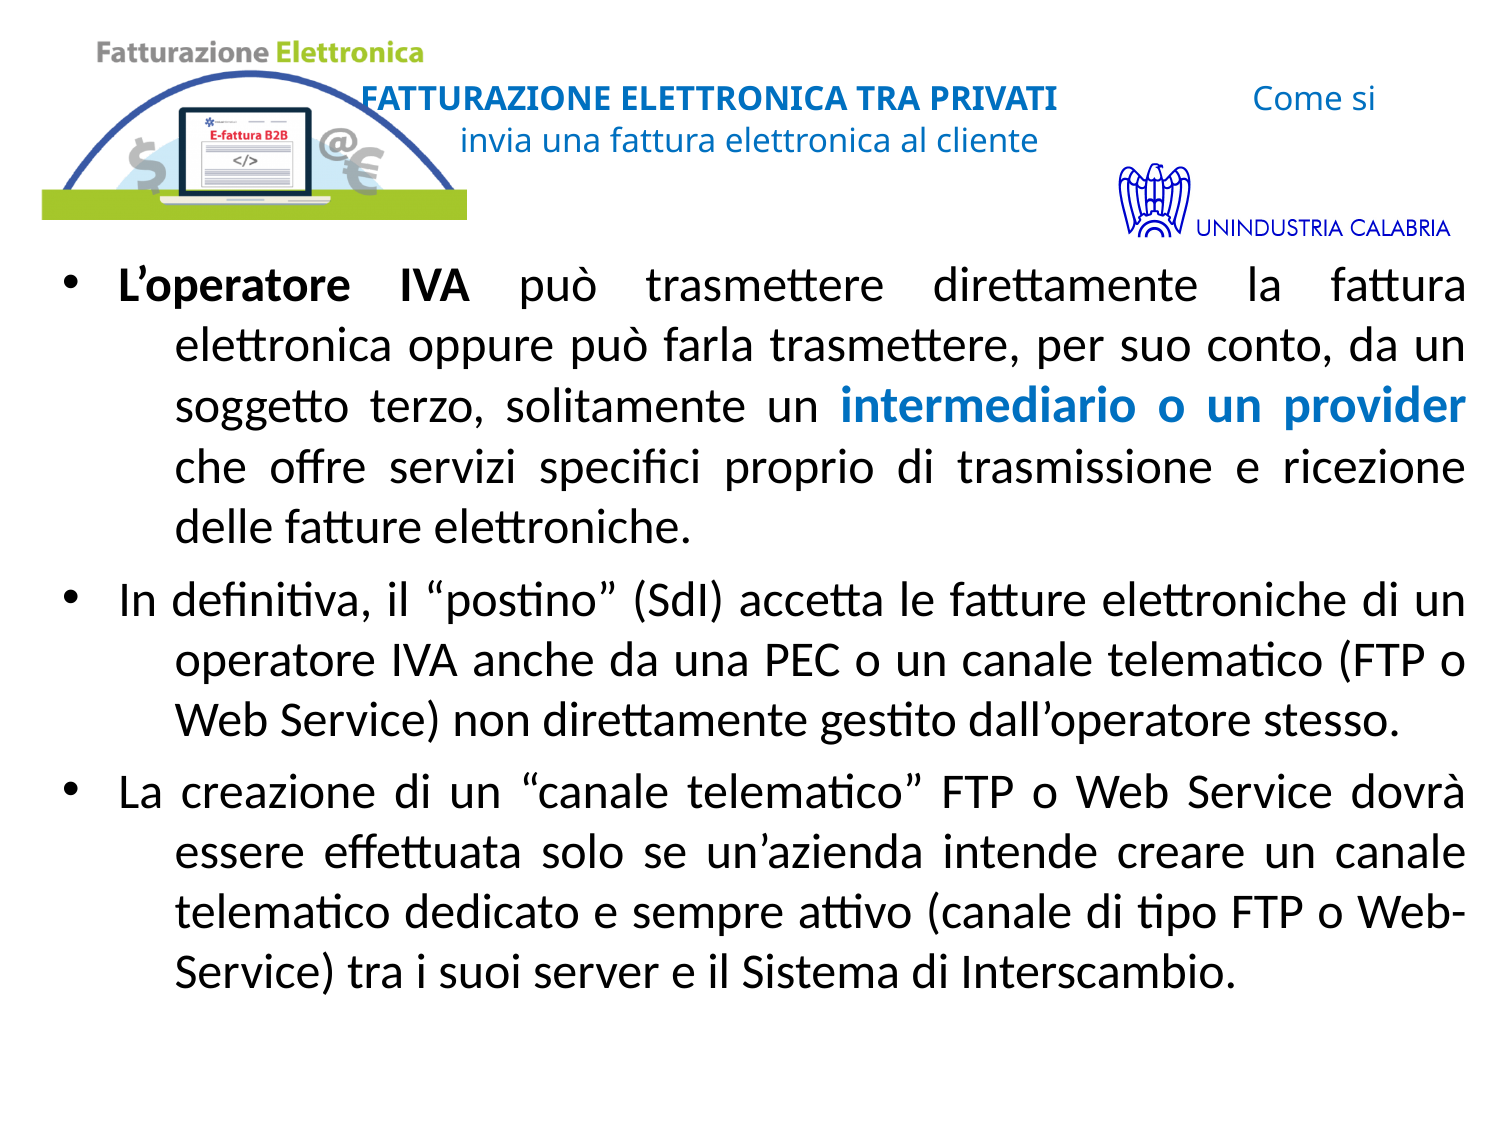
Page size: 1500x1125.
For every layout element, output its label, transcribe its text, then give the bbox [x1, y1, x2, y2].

title FATTURAZIONE ELETTRONICA TRA PRIVATI Come si invia una fattura elettronica al cliente [75, 45, 1426, 233]
picture [1116, 160, 1452, 239]
picture [41, 31, 467, 221]
list L’operatore IVA può trasmettere direttamente la fattura elettronica oppure può farla trasmettere, per suo conto, da un soggetto terzo, solitamente un intermediario o un provider che offre servizi specifici proprio di trasmissione e ricezione delle fatture elettroniche. In definitiva, il “postino” (SdI) accetta le fatture elettroniche di un operatore IVA anche da una PEC o un canale telematico (FTP o Web Service) non direttamente gestito dall’operatore stesso. La creazione di un “canale telematico” FTP o Web Service dovrà essere effettuata solo se un’azienda intende creare un canale telematico dedicato e sempre attivo (canale di tipo FTP o Web-Service) tra i suoi server e il Sistema di Interscambio. [47, 243, 1483, 1059]
